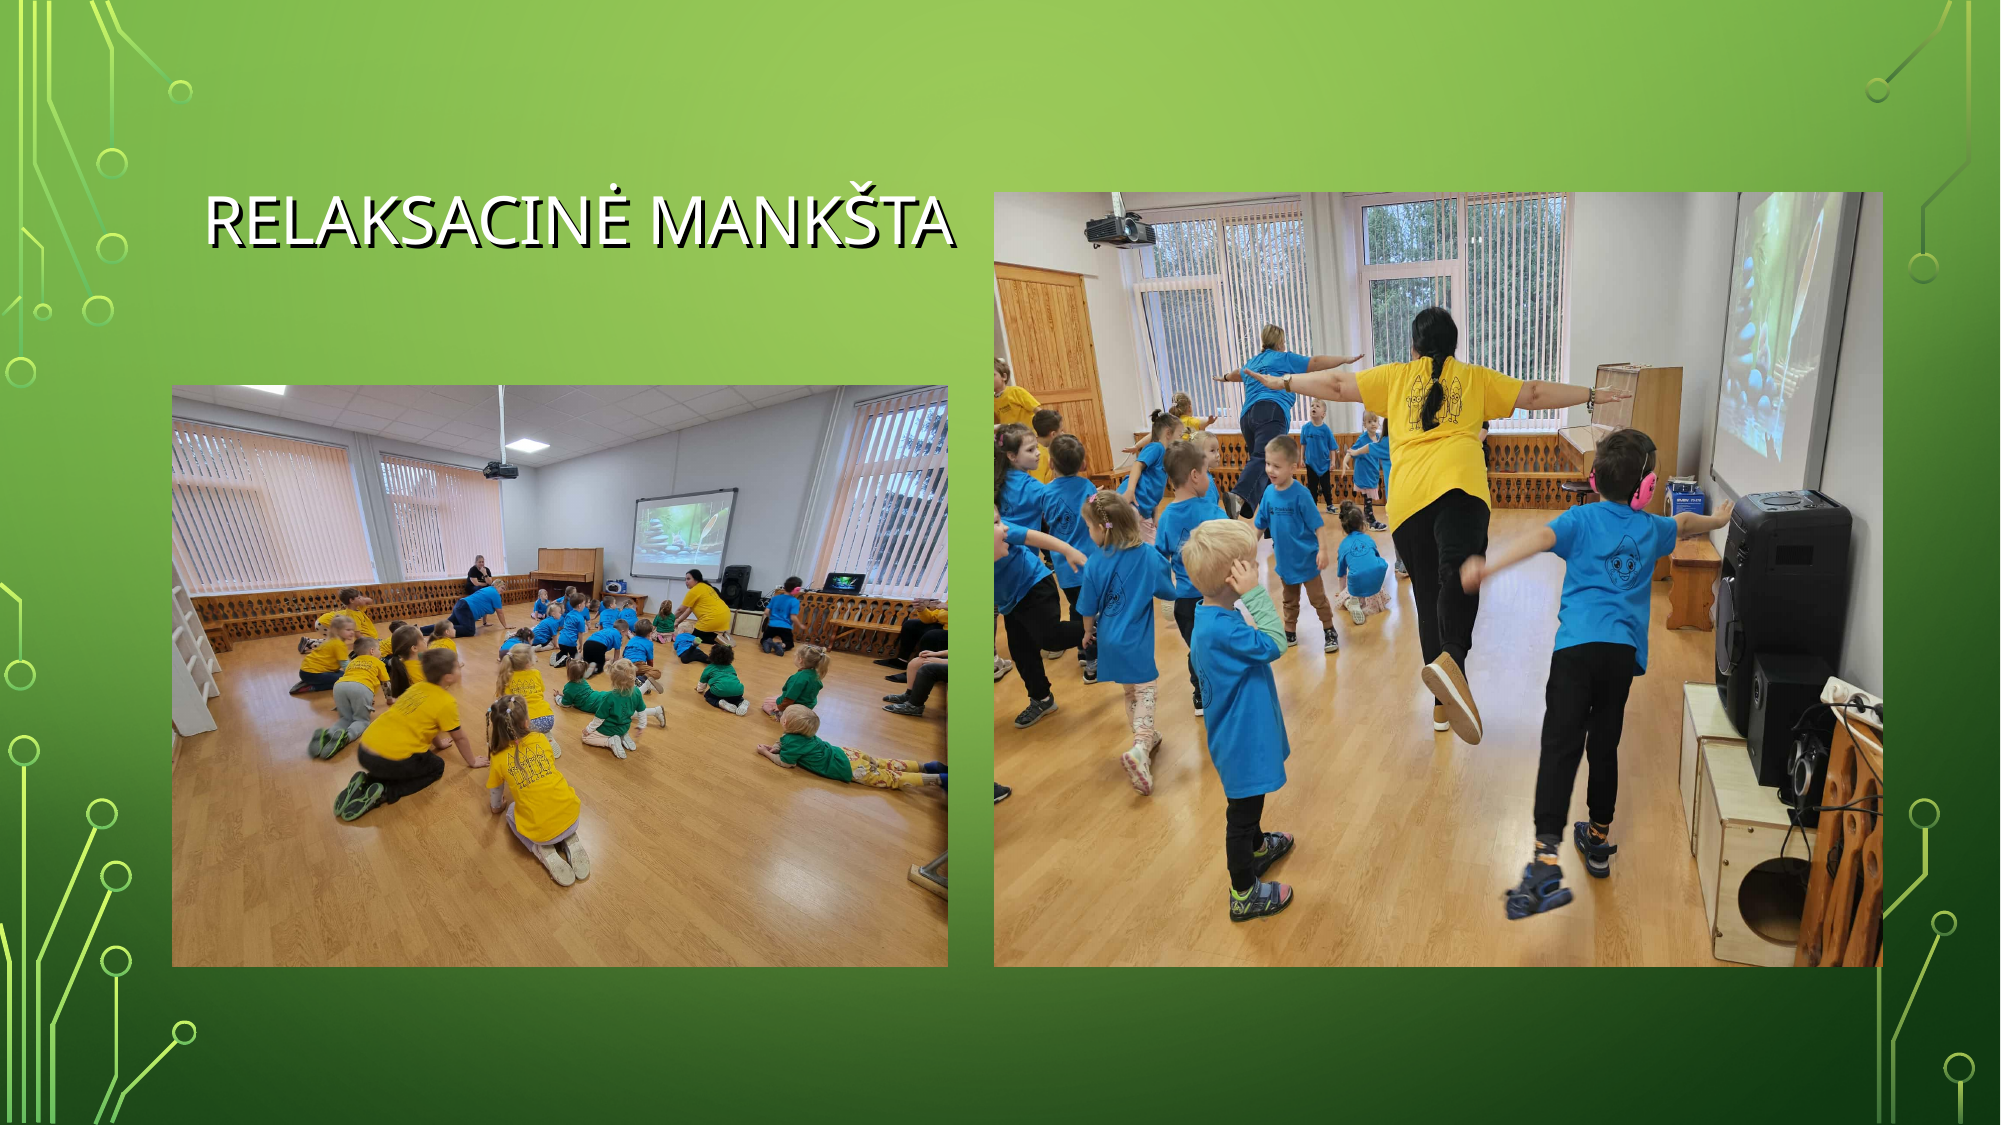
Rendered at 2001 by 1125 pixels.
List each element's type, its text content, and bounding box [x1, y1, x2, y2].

picture [994, 192, 1883, 967]
picture [172, 385, 948, 967]
title RELAKSACINĖ MANKŠTA [187, 101, 1813, 344]
